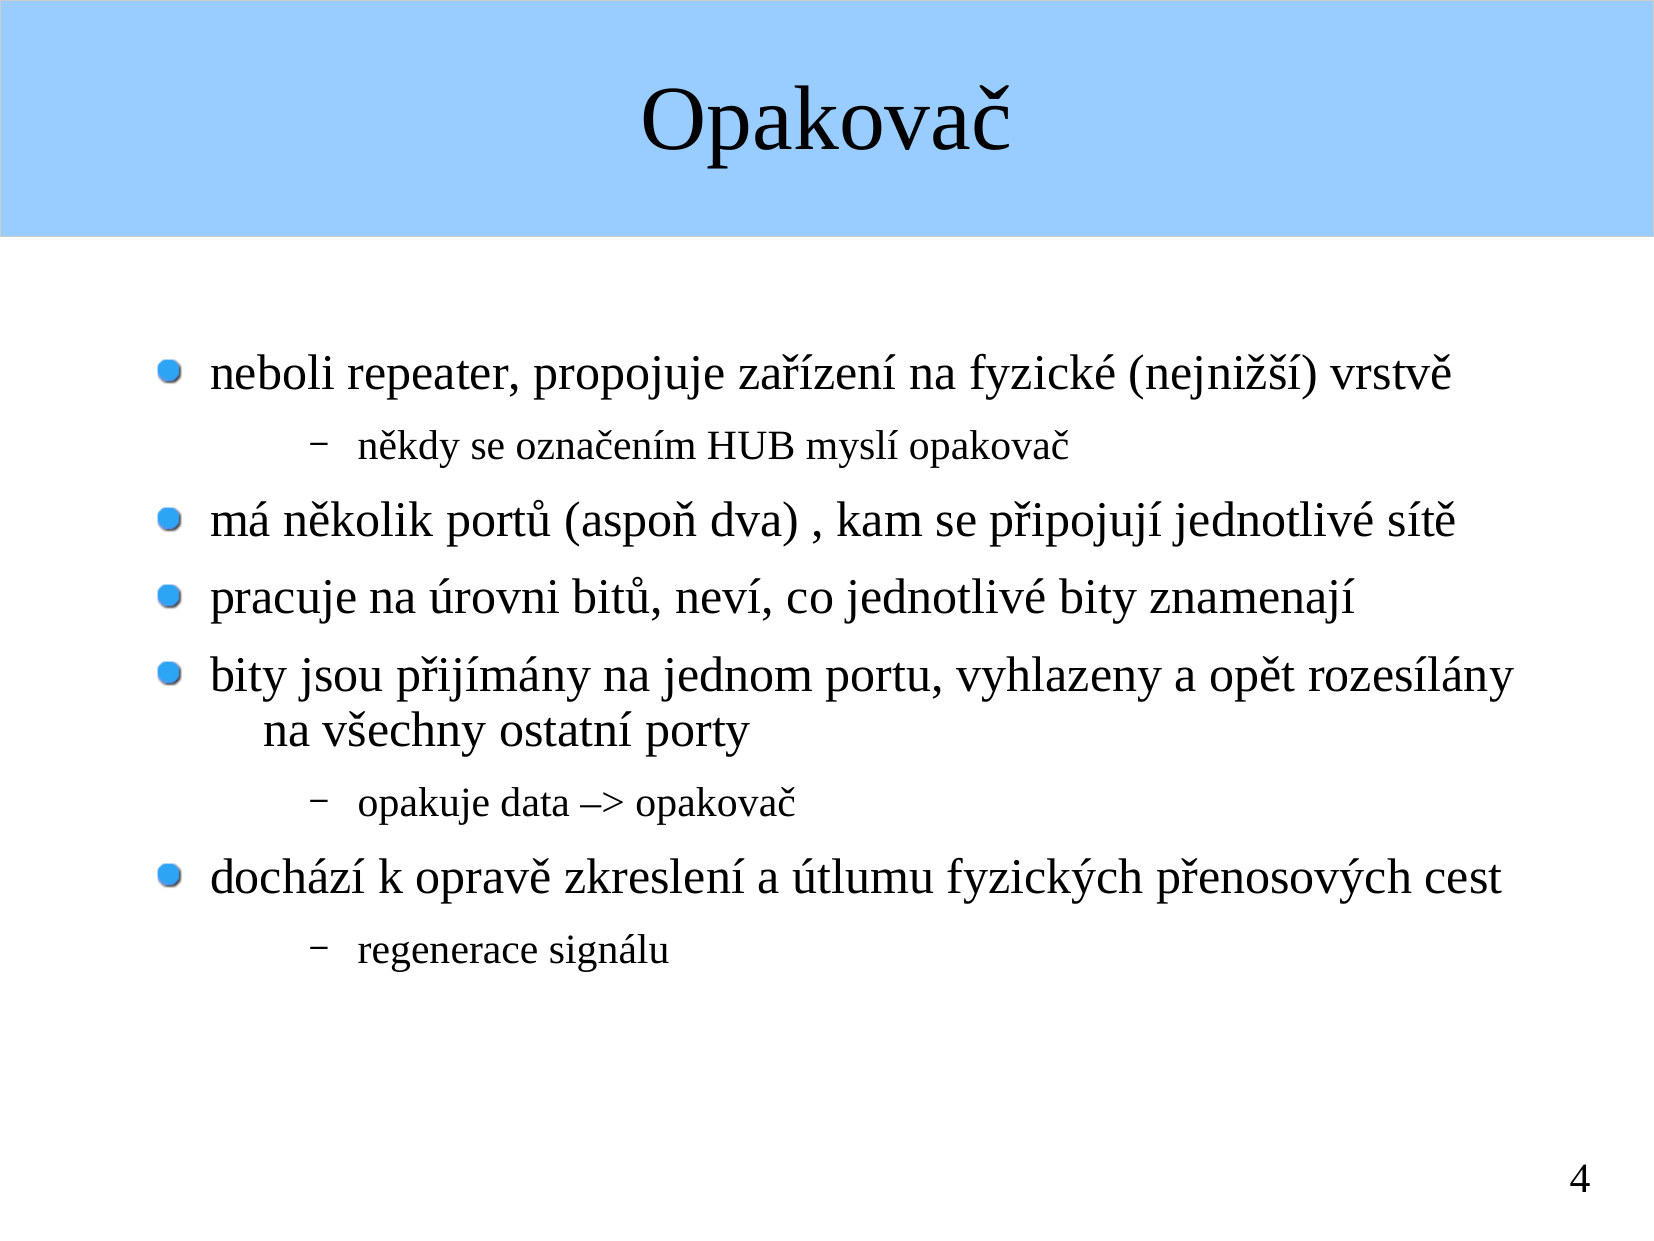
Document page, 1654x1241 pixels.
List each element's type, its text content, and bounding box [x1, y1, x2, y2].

list neboli repeater, propojuje zařízení na fyzické (nejnižší) vrstvě někdy se označením HUB myslí opakovač má několik portů (aspoň dva) , kam se připojují jednotlivé sítě pracuje na úrovni bitů, neví, co jednotlivé bity znamenají bity jsou přijímány na jednom portu, vyhlazeny a opět rozesílány na všechny ostatní porty opakuje data –> opakovač dochází k opravě zkreslení a útlumu fyzických přenosových cest regenerace signálu [121, 344, 1534, 1162]
title Opakovač [0, 0, 1654, 237]
